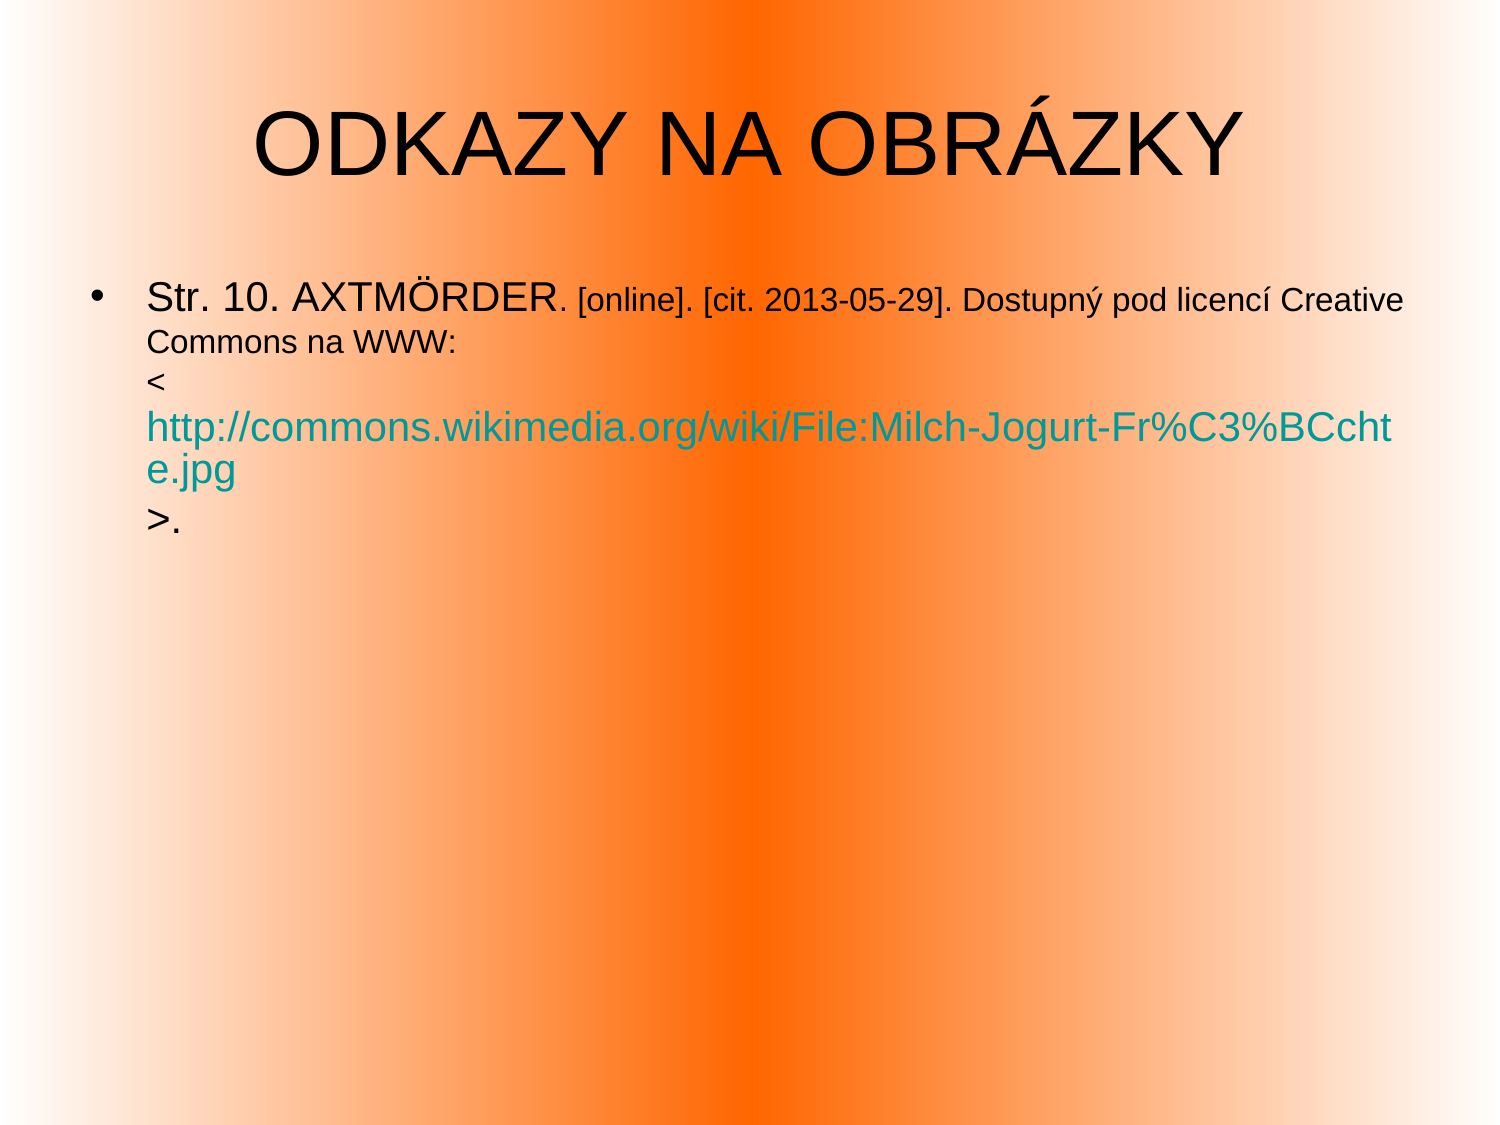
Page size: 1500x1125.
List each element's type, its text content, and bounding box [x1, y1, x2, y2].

list Str. 10. AXTMÖRDER. [online]. [cit. 2013-05-29]. Dostupný pod licencí Creative Commons na WWW: <http://commons.wikimedia.org/wiki/File:Milch-Jogurt-Fr%C3%BCchte.jpg>. [75, 262, 1426, 1006]
title ODKAZY NA OBRÁZKY [75, 45, 1426, 233]
